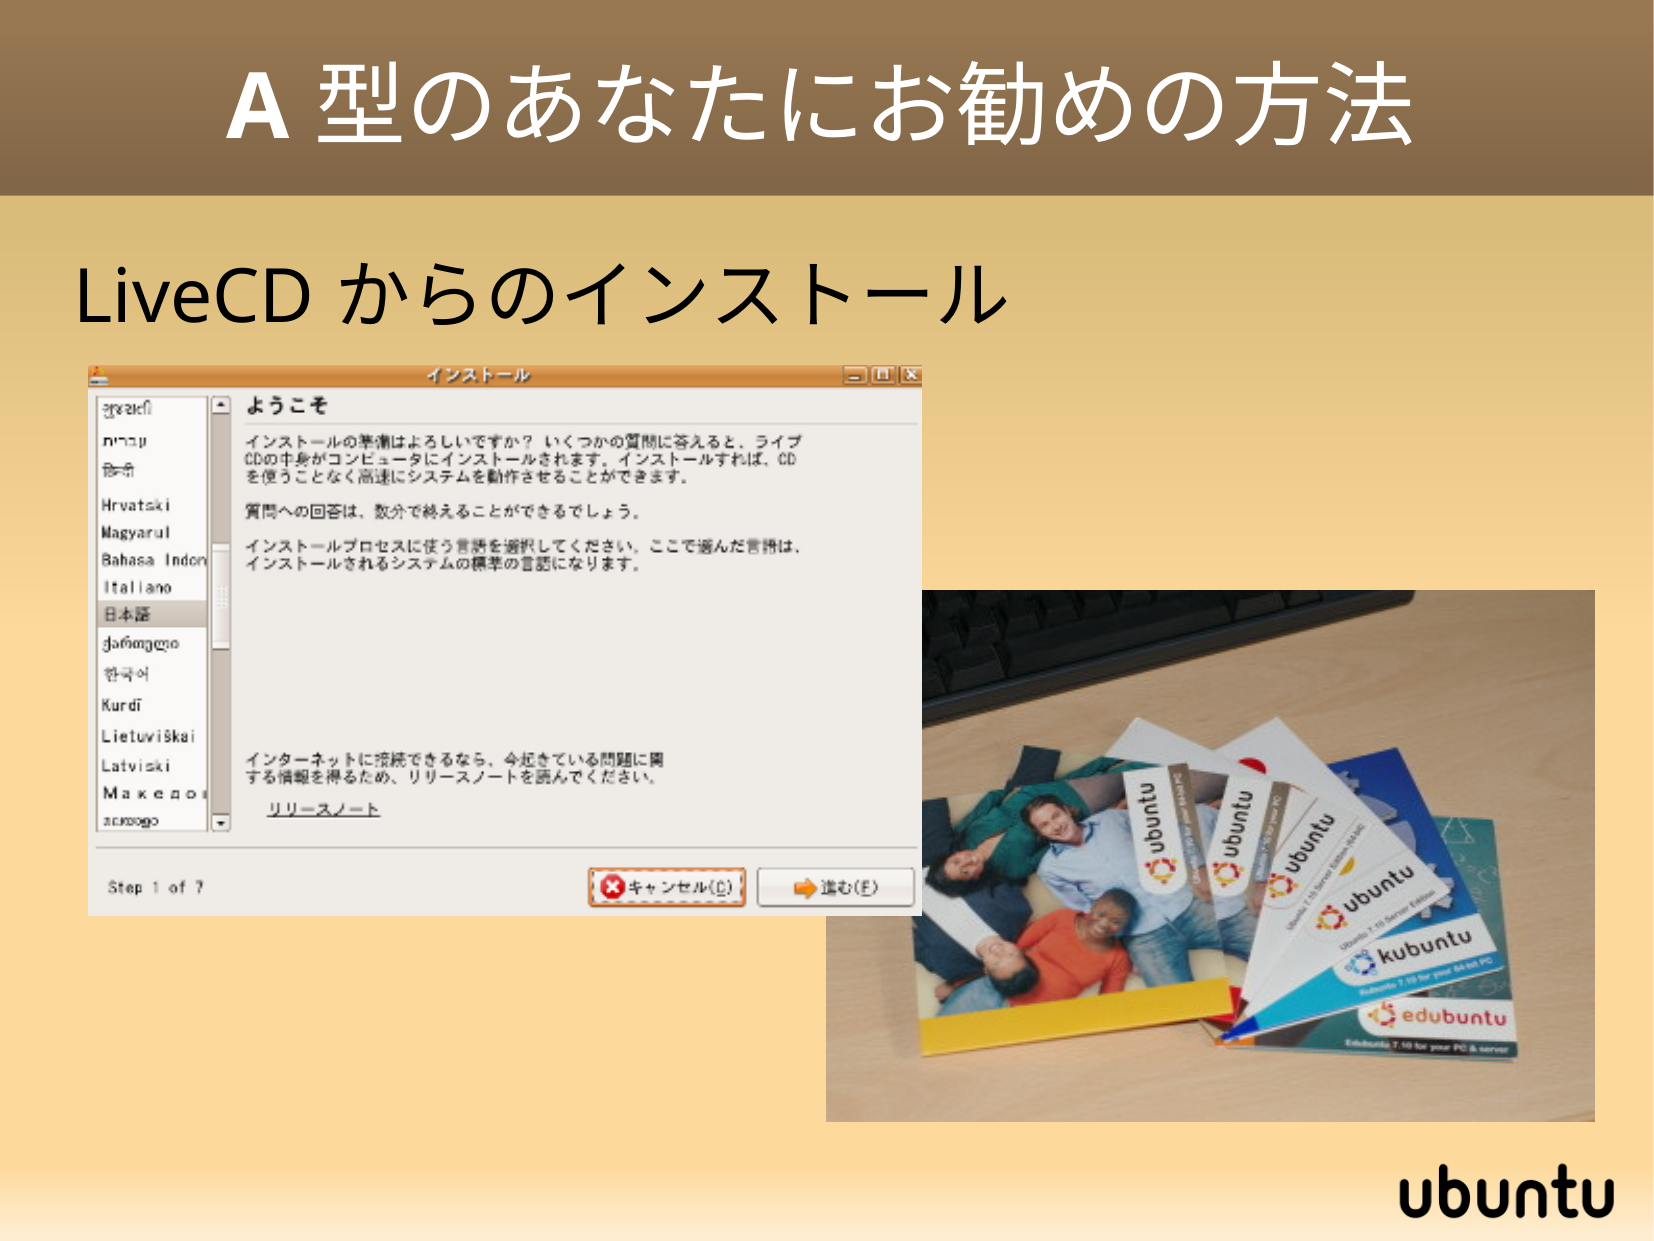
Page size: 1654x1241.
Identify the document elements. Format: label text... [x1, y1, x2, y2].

picture [0, 0, 1654, 1241]
text_box LiveCDからのインストール [59, 234, 1039, 325]
title A型のあなたにお勧めの方法 [76, 0, 1565, 208]
